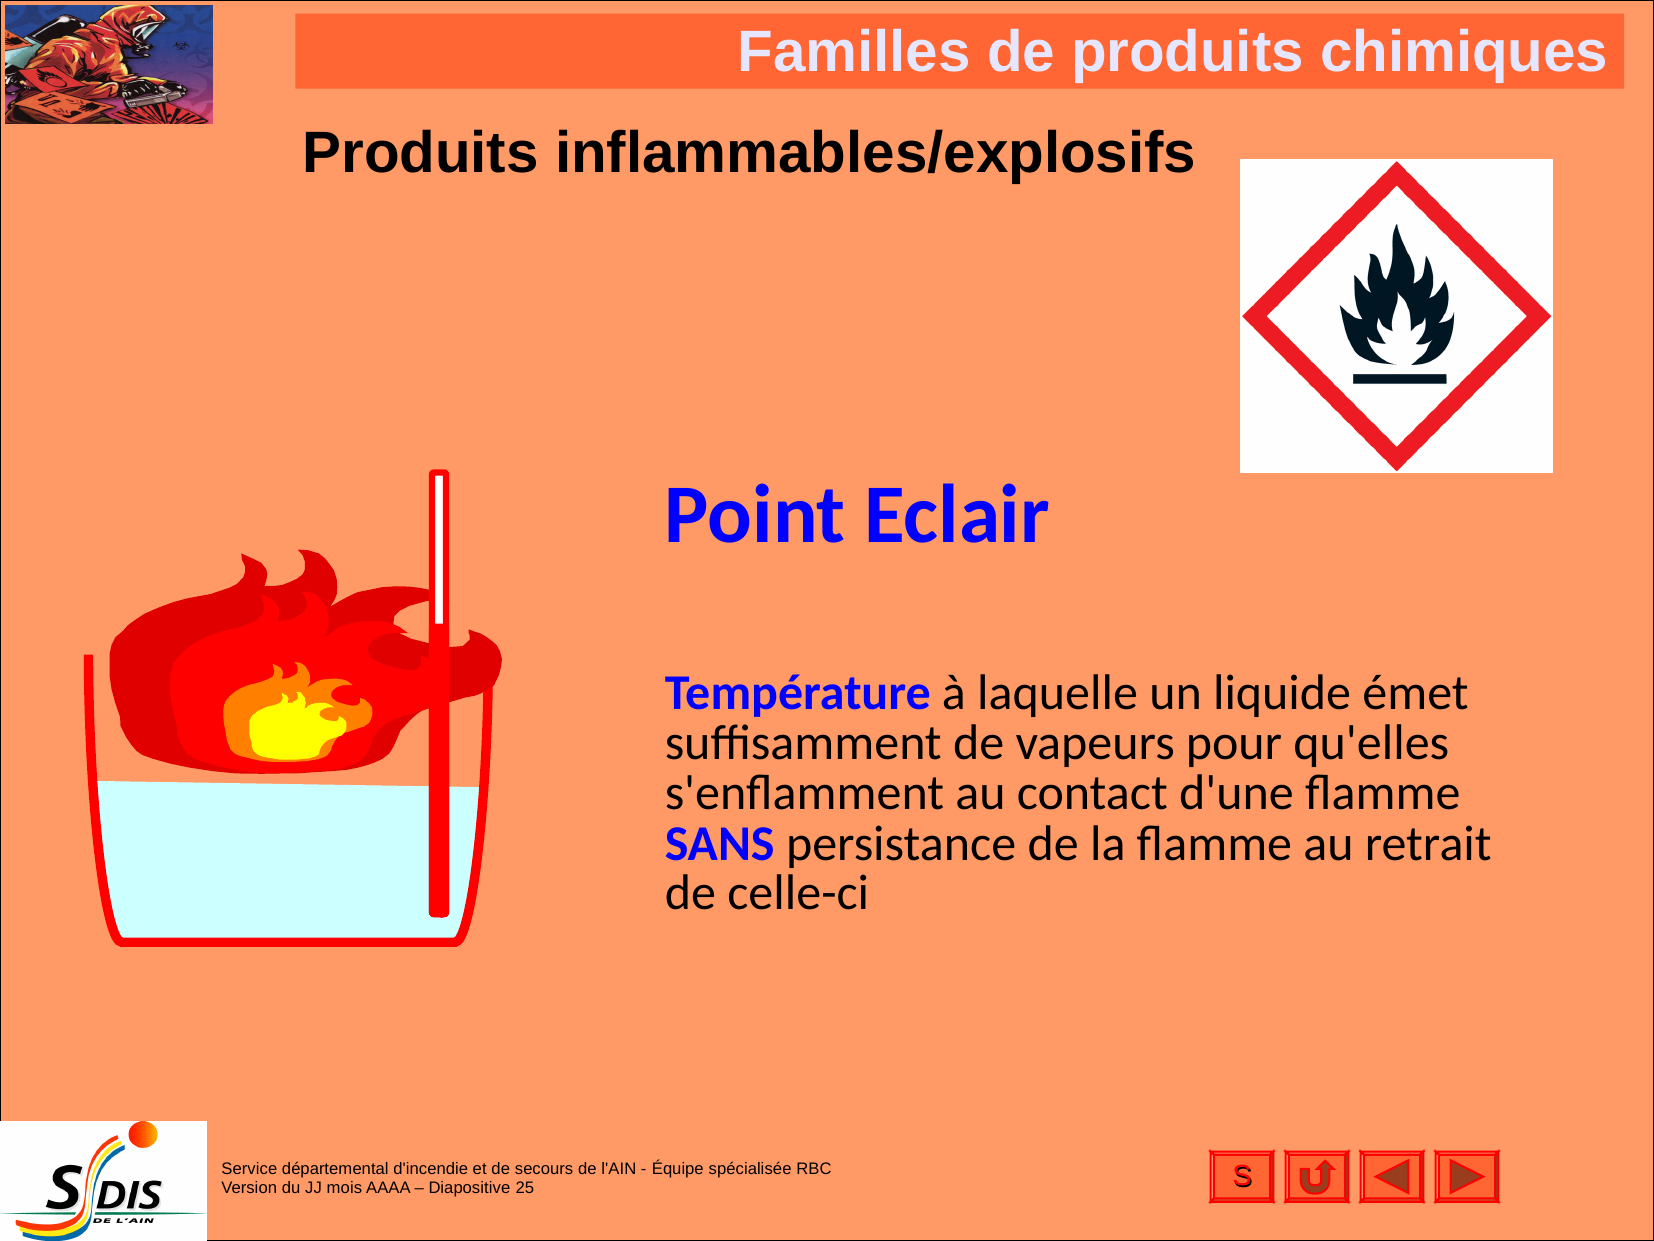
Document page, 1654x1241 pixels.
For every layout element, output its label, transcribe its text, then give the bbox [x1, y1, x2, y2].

list Point Eclair Température à laquelle un liquide émet suffisamment de vapeurs pour qu'elles s'enflamment au contact d'une flamme SANS persistance de la flamme au retrait de celle-ci [649, 472, 1565, 1103]
picture [1240, 159, 1553, 473]
picture [5, 5, 213, 124]
text_box Produits inflammables/explosifs [287, 112, 1213, 193]
picture [0, 1121, 207, 1241]
text_box [98, 472, 502, 937]
text_box Familles de produits chimiques [295, 13, 1625, 89]
